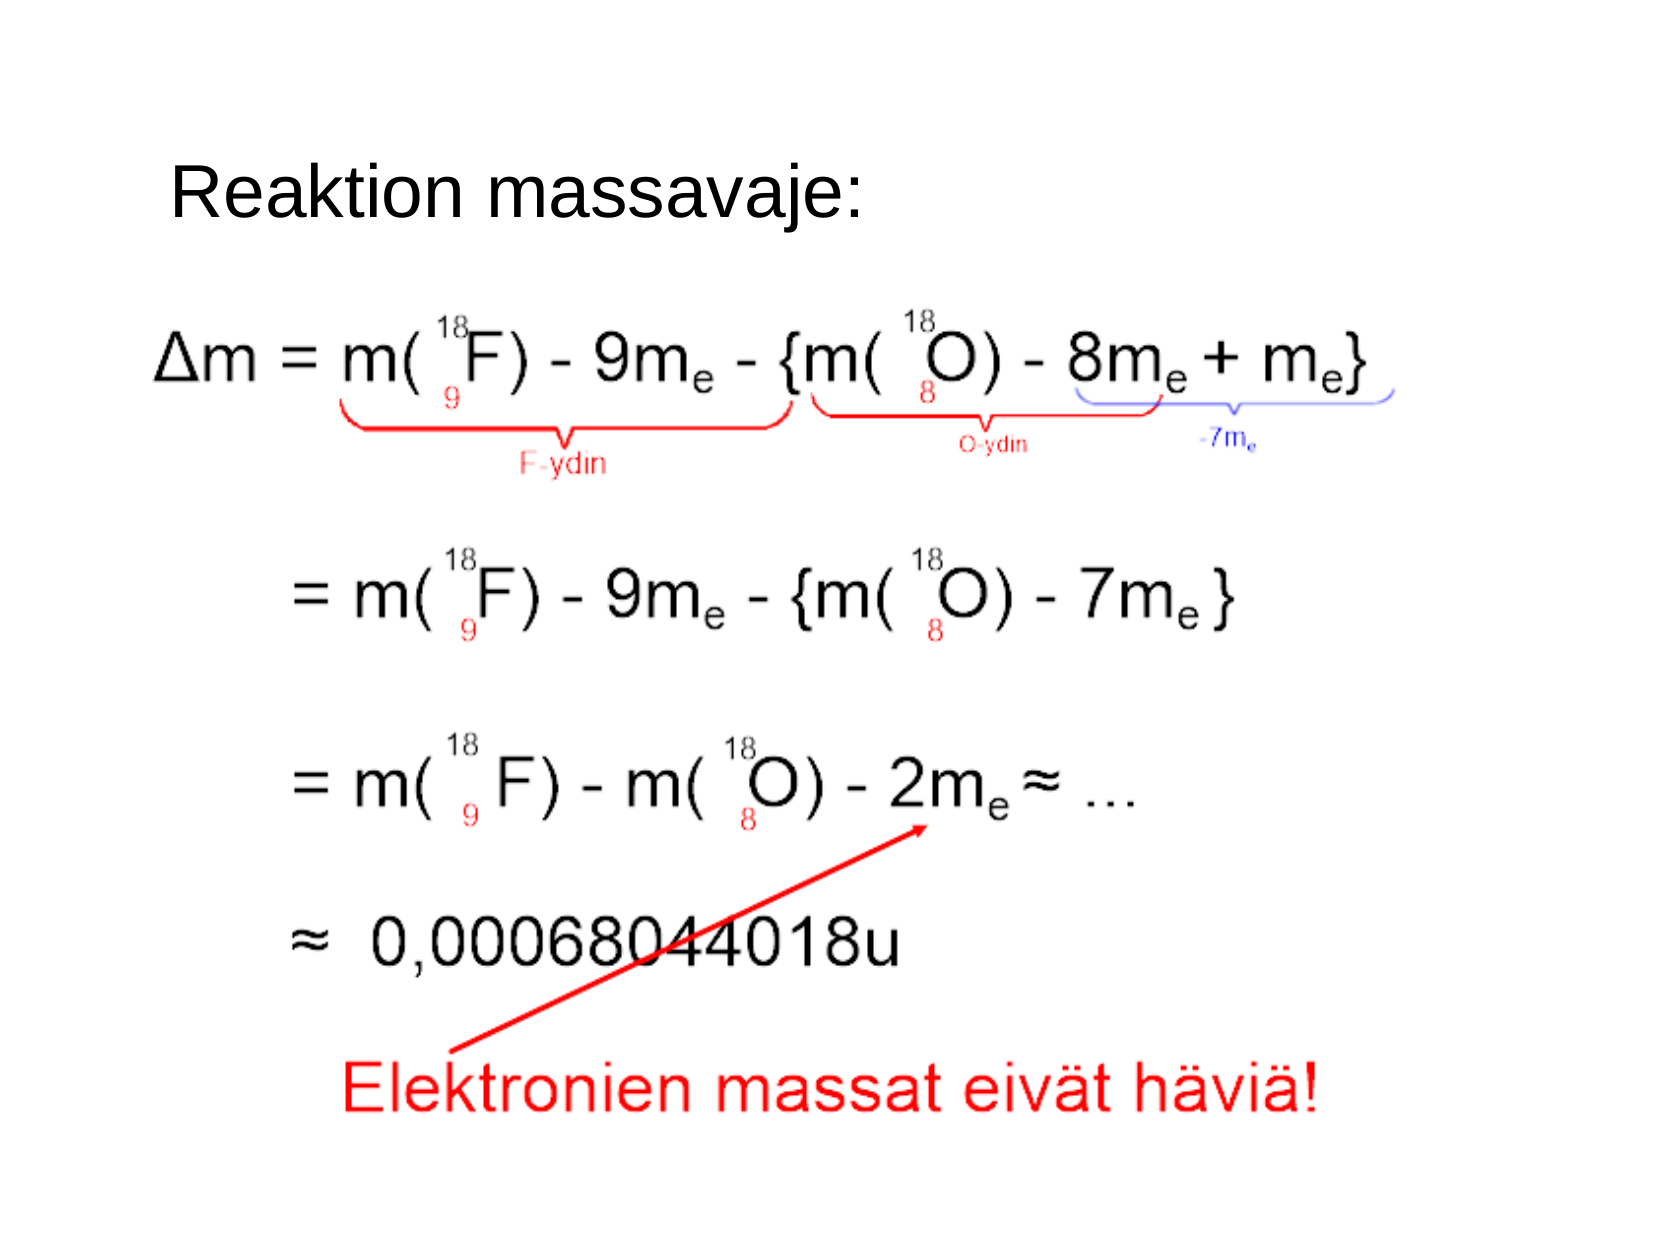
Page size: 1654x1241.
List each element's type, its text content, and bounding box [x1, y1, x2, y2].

text_box Reaktion massavaje: [154, 141, 1205, 248]
picture [94, 248, 1552, 1210]
